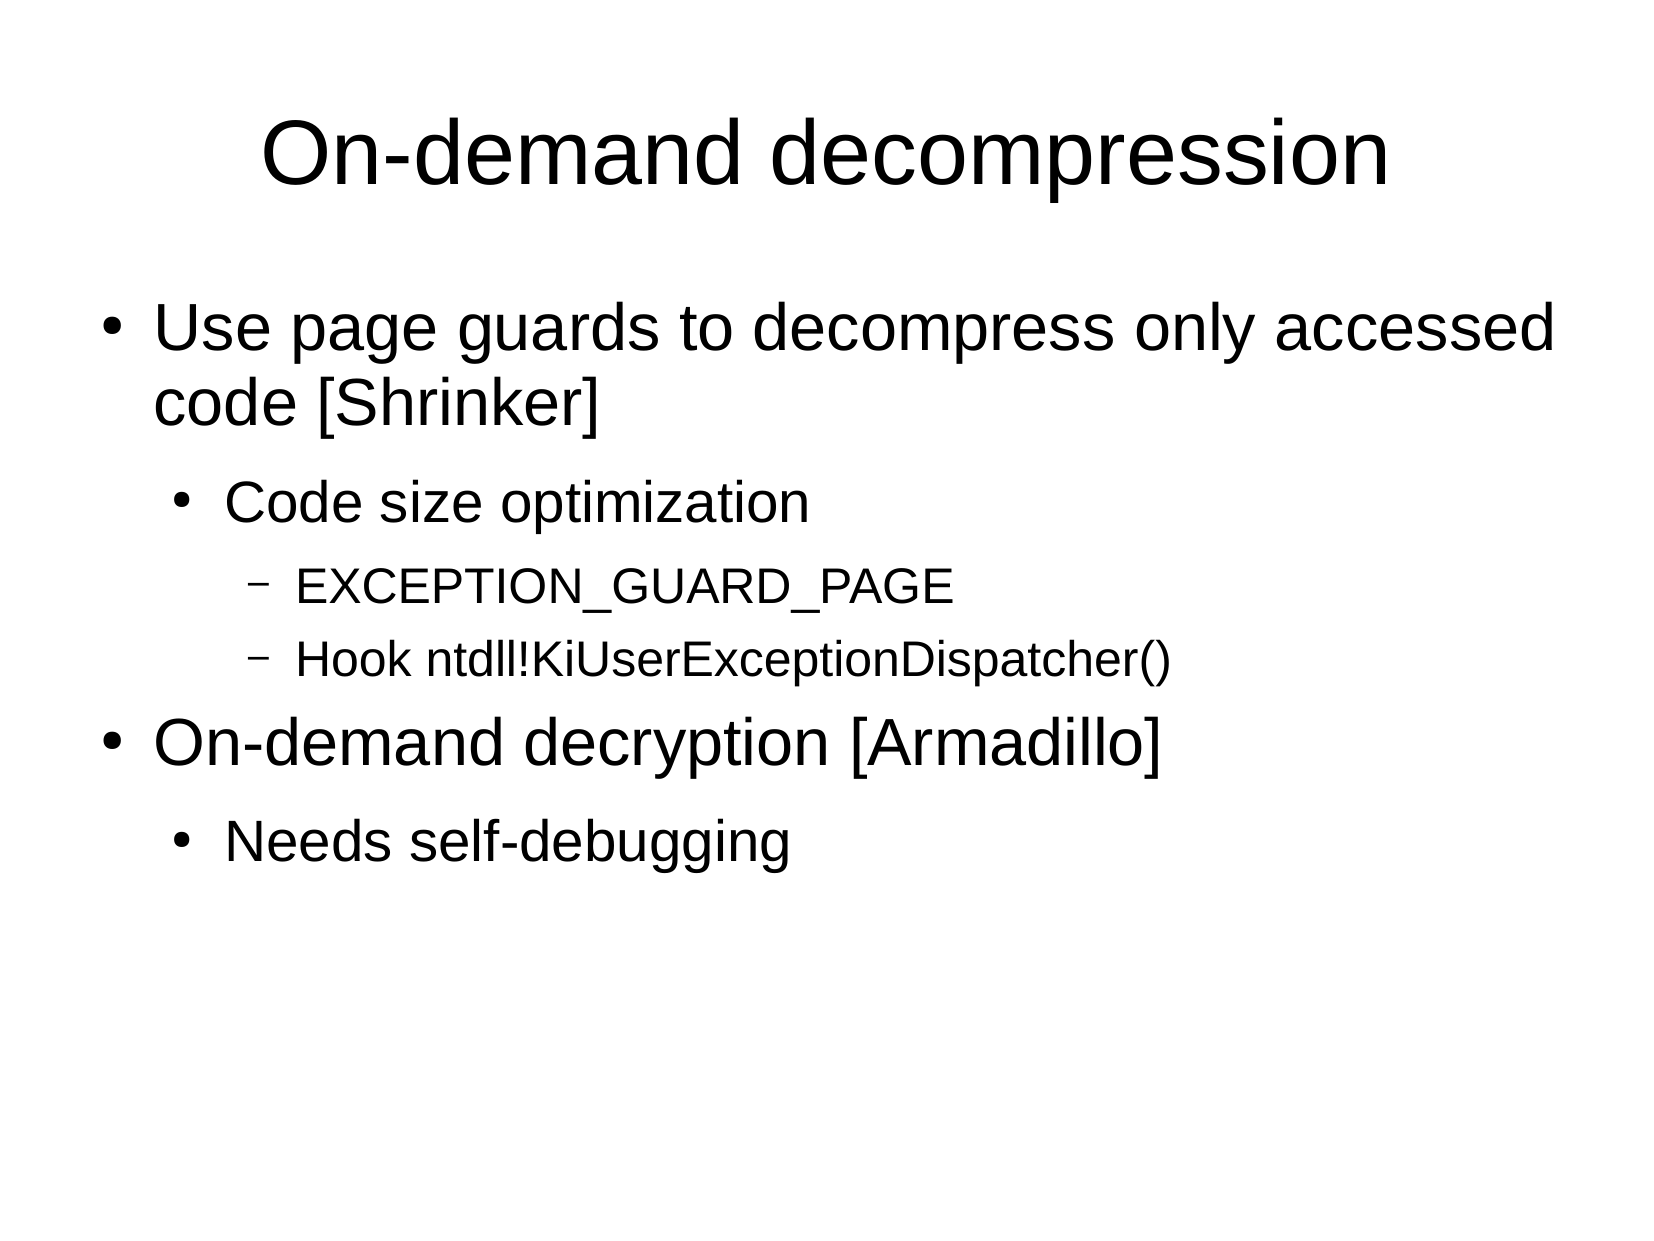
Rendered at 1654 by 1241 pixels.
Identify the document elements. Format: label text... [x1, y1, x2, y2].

title On-demand decompression [82, 49, 1571, 257]
list Use page guards to decompress only accessed code [Shrinker] Code size optimization EXCEPTION_GUARD_PAGE Hook ntdll!KiUserExceptionDispatcher() On-demand decryption [Armadillo] Needs self-debugging [82, 290, 1571, 1109]
